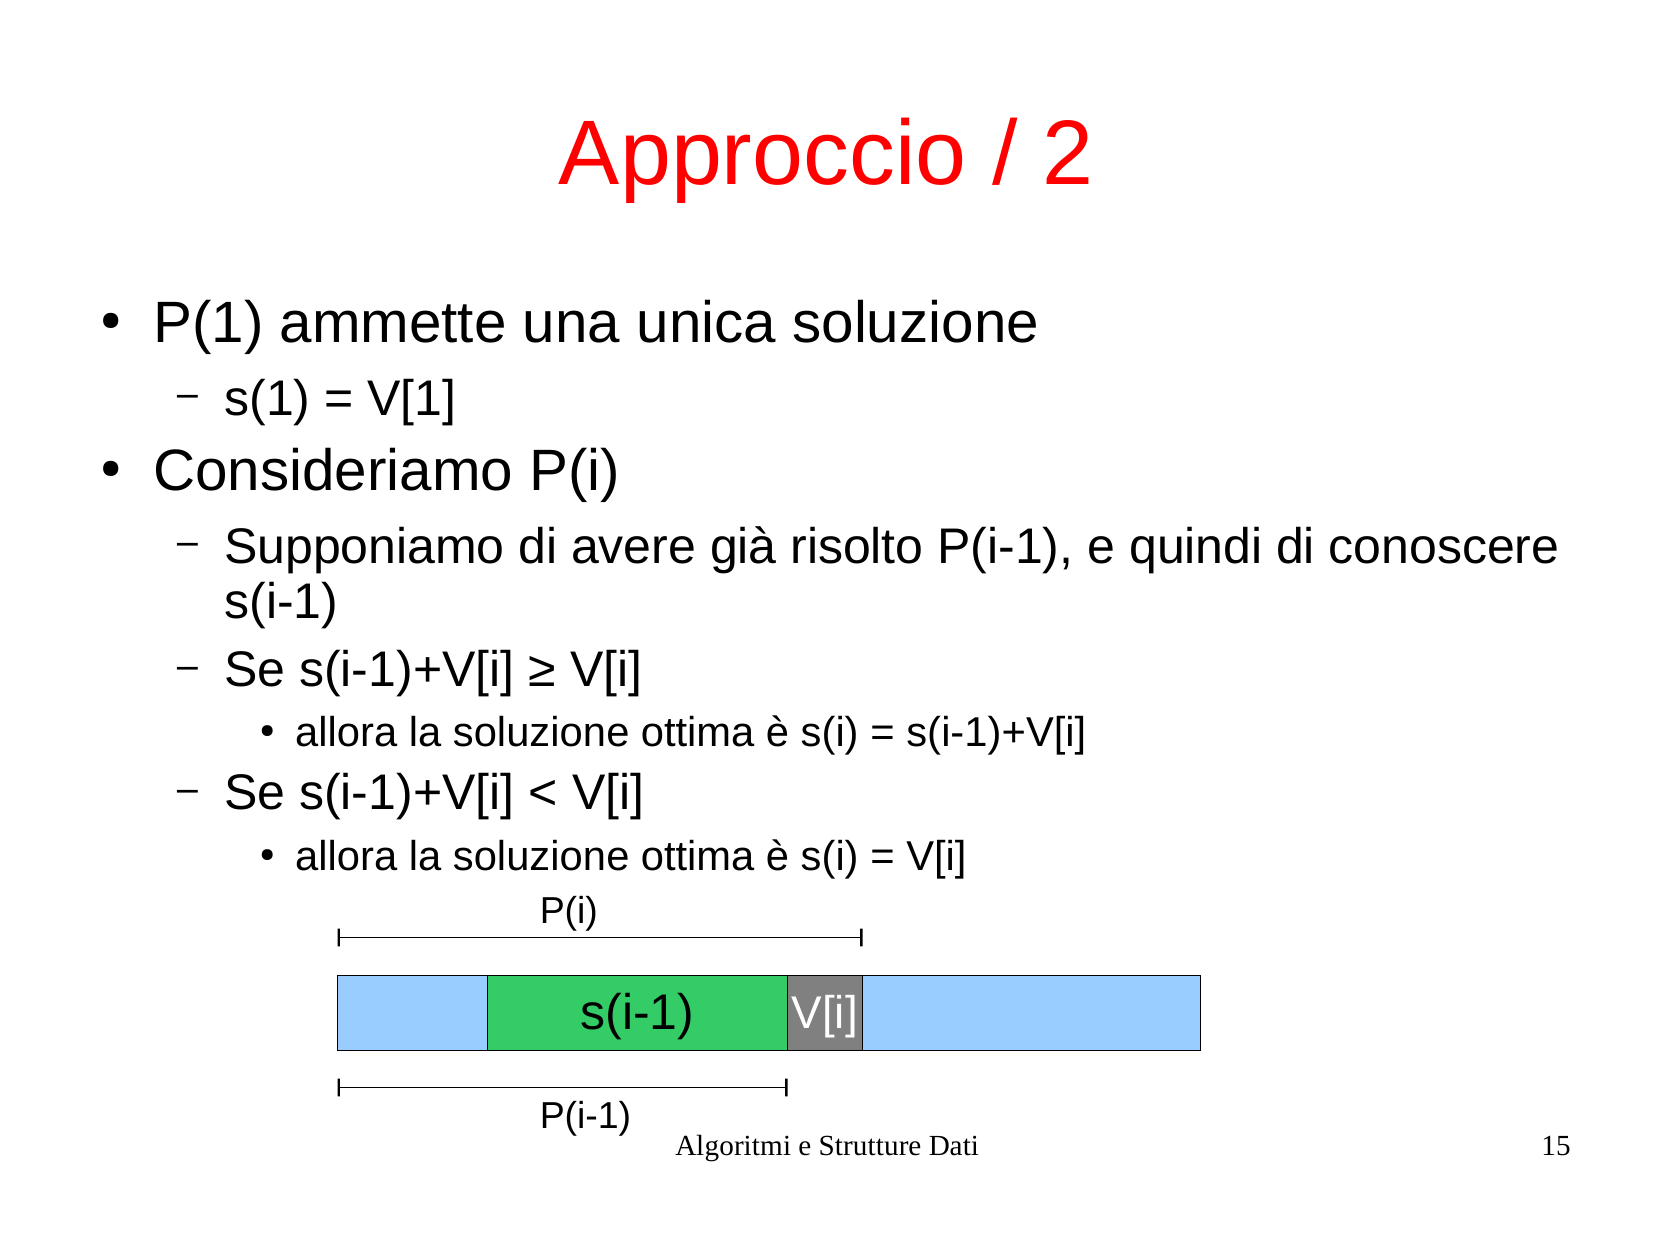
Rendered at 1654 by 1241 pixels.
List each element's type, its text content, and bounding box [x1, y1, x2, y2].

text_box P(i) [525, 881, 613, 939]
title Approccio / 2 [82, 49, 1571, 257]
text_box V[i] [787, 975, 862, 1051]
text_box [337, 975, 487, 1051]
text_box P(i-1) [525, 1088, 647, 1145]
text_box s(i-1) [487, 975, 787, 1051]
text_box [862, 975, 1201, 1051]
list P(1) ammette una unica soluzione s(1) = V[1] Consideriamo P(i) Supponiamo di avere già risolto P(i-1), e quindi di conoscere s(i-1) Se s(i-1)+V[i] ≥ V[i] allora la soluzione ottima è s(i) = s(i-1)+V[i] Se s(i-1)+V[i] < V[i] allora la soluzione ottima è s(i) = V[i] [82, 290, 1571, 1109]
